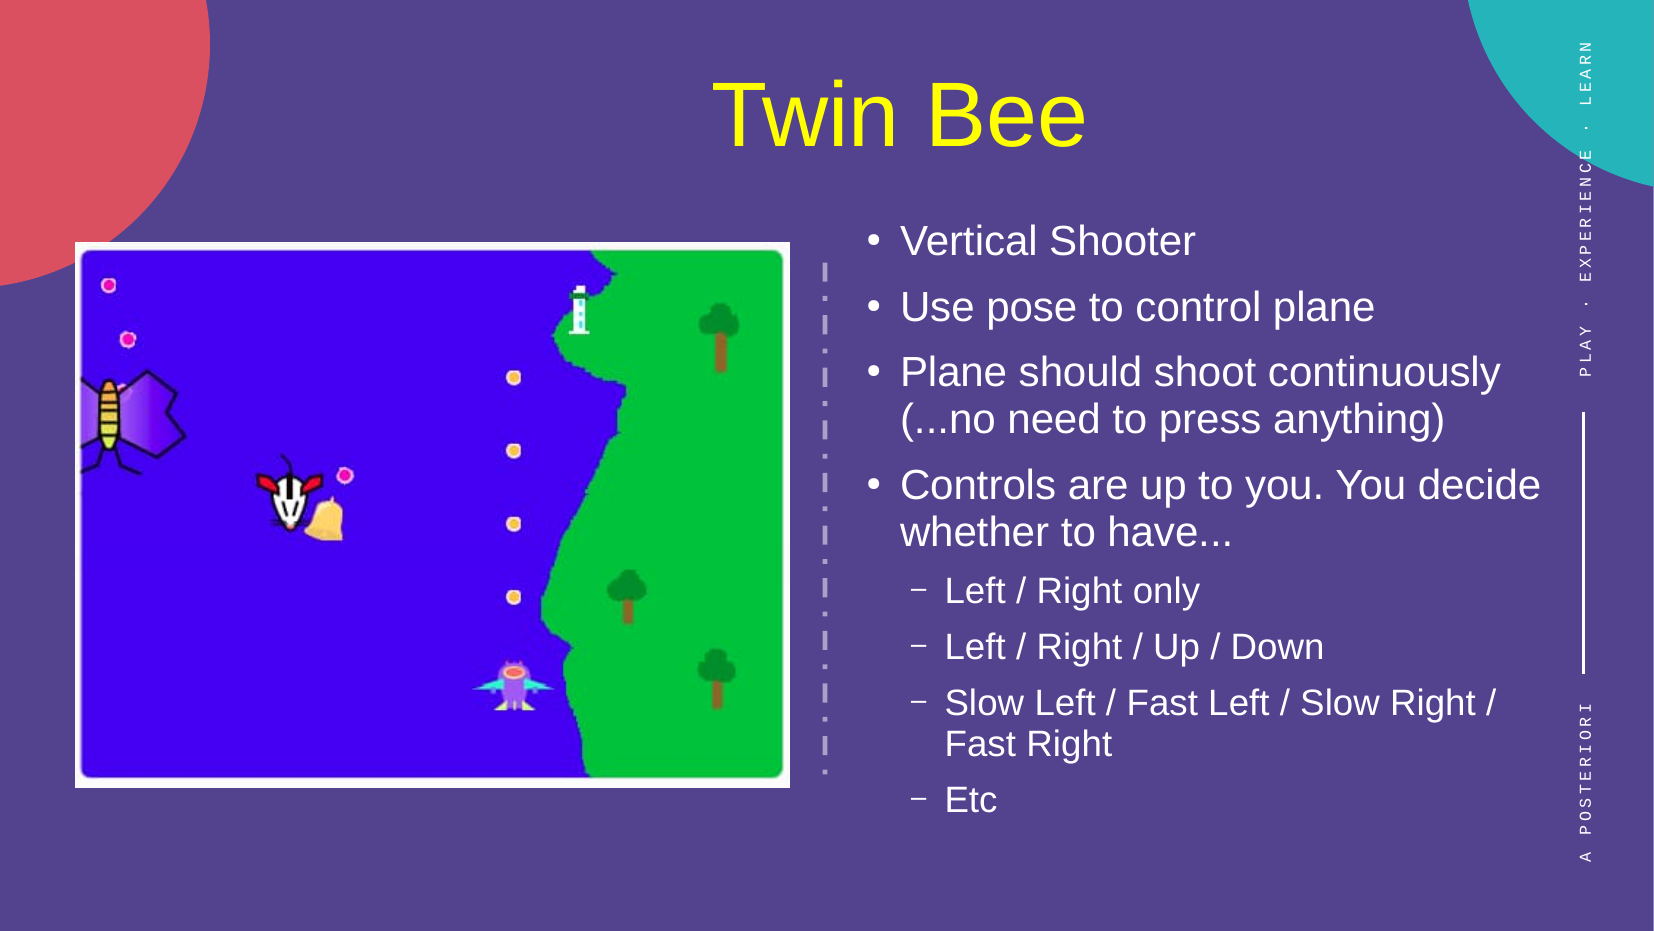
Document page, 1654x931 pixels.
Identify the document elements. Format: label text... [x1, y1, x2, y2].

list Vertical Shooter Use pose to control plane Plane should shoot continuously (...no need to press anything) Controls are up to you. You decide whether to have... Left / Right only Left / Right / Up / Down Slow Left / Fast Left / Slow Right / Fast Right Etc [855, 217, 1544, 826]
title Twin Bee [262, 37, 1538, 193]
picture [75, 242, 790, 788]
